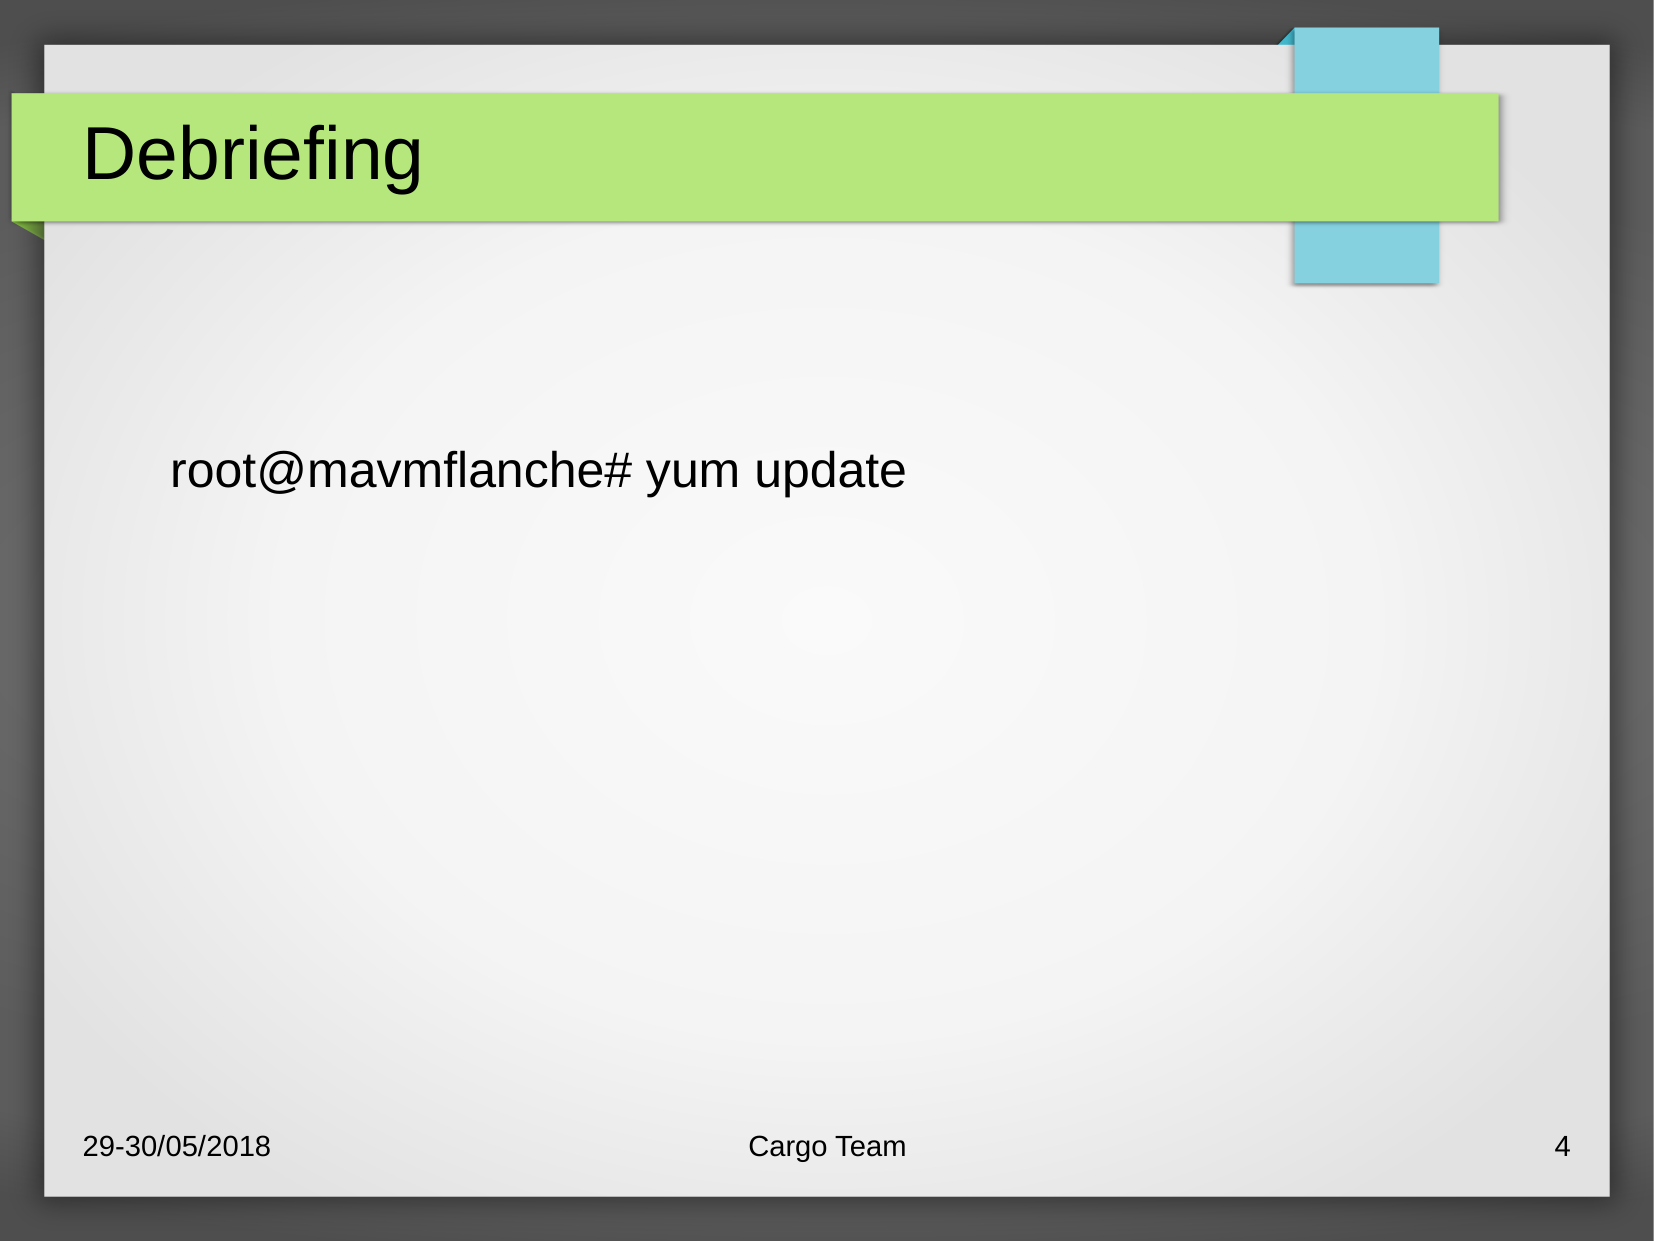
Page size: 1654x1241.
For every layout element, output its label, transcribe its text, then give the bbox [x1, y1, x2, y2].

picture [0, 0, 1654, 1241]
text_box root@mavmflanche# yum update [120, 435, 1531, 533]
title Debriefing [82, 94, 1264, 213]
